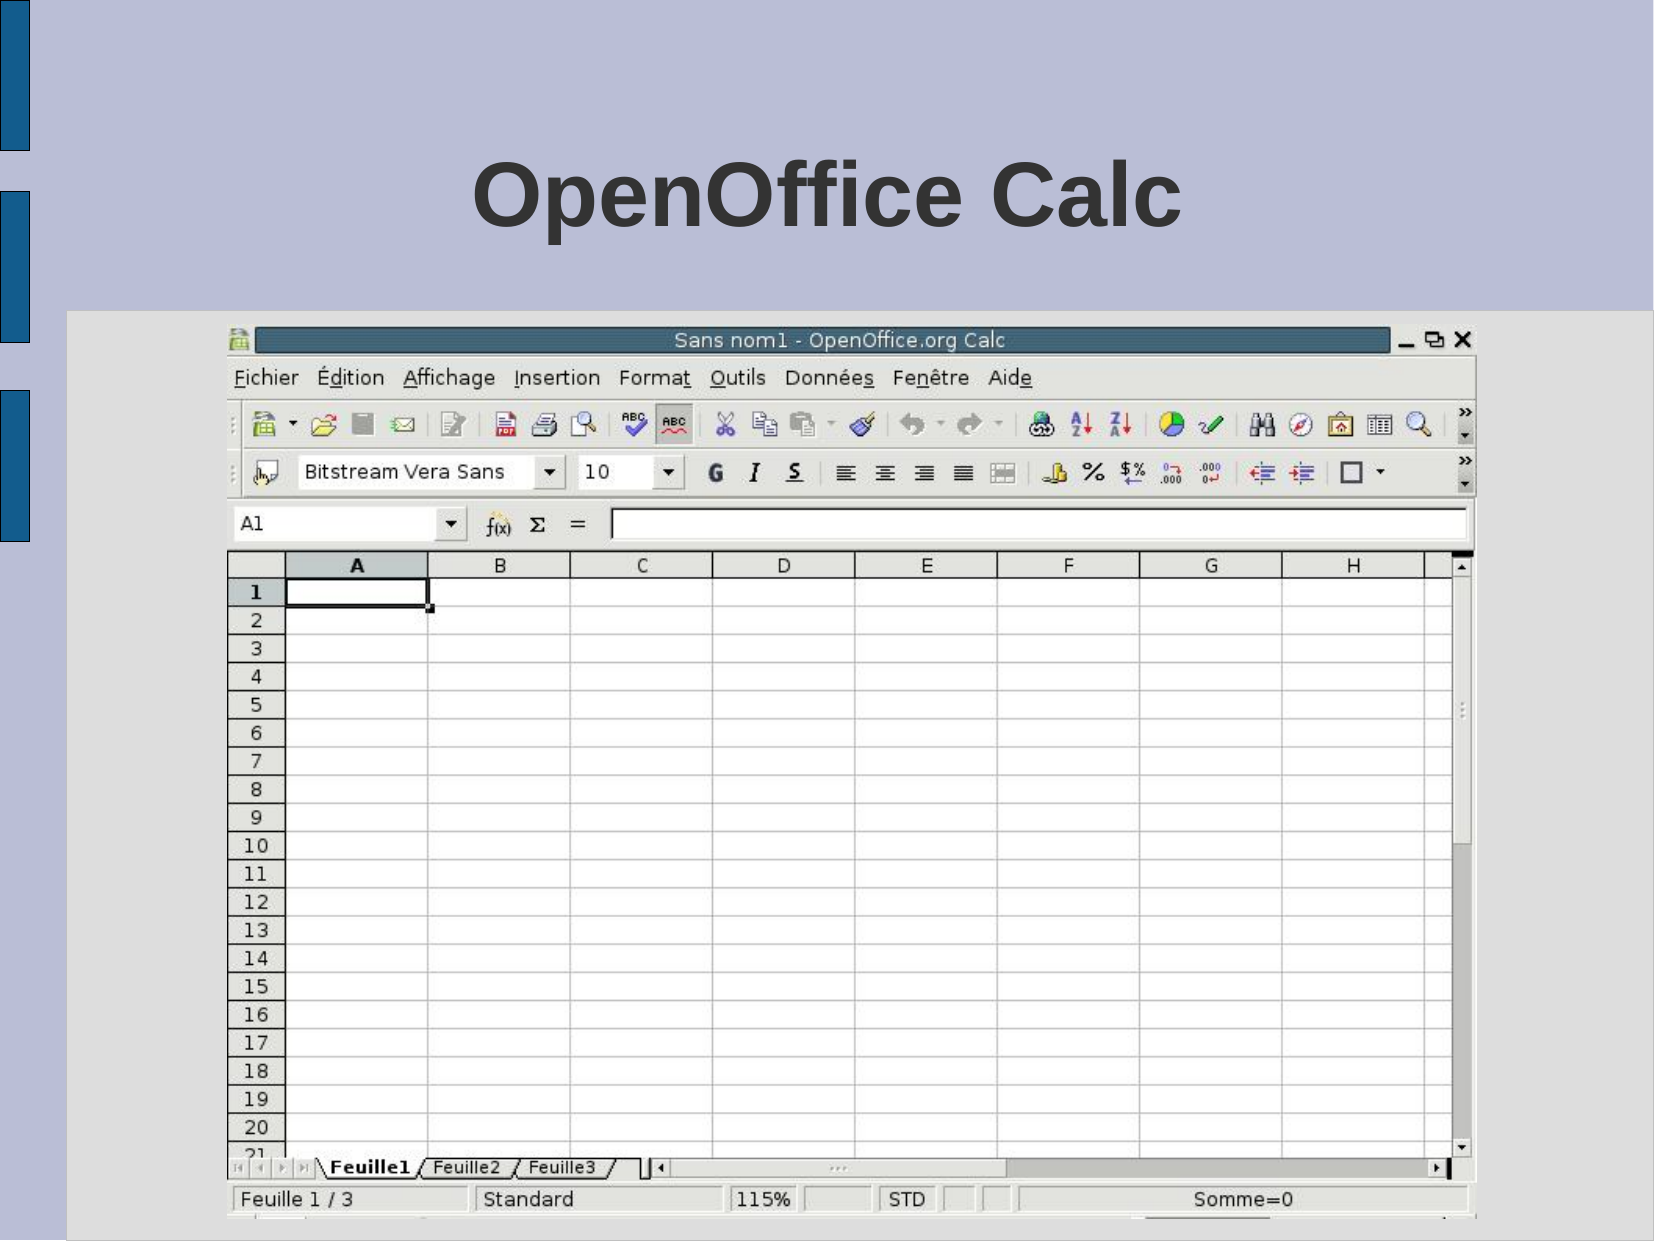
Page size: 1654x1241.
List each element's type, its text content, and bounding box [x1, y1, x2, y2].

picture [227, 324, 1477, 1219]
title OpenOffice Calc [121, 91, 1534, 299]
